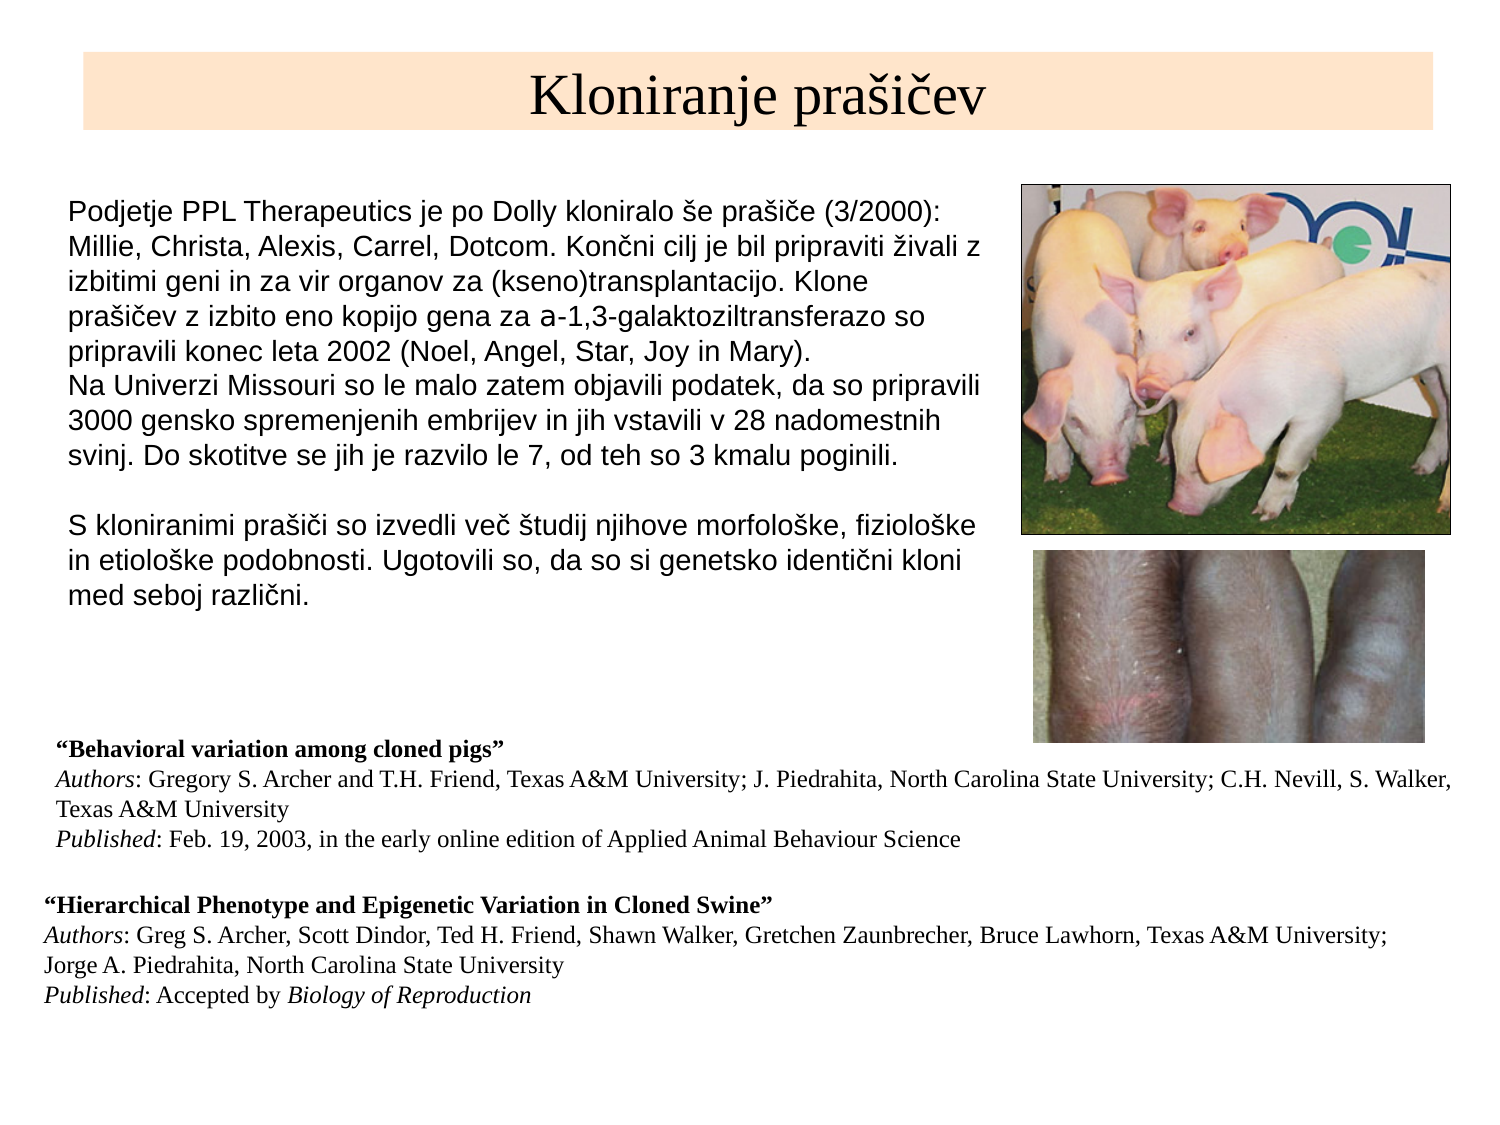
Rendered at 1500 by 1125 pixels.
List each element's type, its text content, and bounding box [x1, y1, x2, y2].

text_box Podjetje PPL Therapeutics je po Dolly kloniralo še prašiče (3/2000): Millie, Christa, Alexis, Carrel, Dotcom. Končni cilj je bil pripraviti živali z izbitimi geni in za vir organov za (kseno)transplantacijo. Klone prašičev z izbito eno kopijo gena za a-1,3-galaktoziltransferazo so pripravili konec leta 2002 (Noel, Angel, Star, Joy in Mary). Na Univerzi Missouri so le malo zatem objavili podatek, da so pripravili 3000 gensko spremenjenih embrijev in jih vstavili v 28 nadomestnih svinj. Do skotitve se jih je razvilo le 7, od teh so 3 kmalu poginili. S kloniranimi prašiči so izvedli več študij njihove morfološke, fiziološke in etiološke podobnosti. Ugotovili so, da so si genetsko identični kloni med seboj različni. [53, 184, 999, 619]
text_box Kloniranje prašičev [83, 51, 1434, 130]
text_box “Behavioral variation among cloned pigs” Authors: Gregory S. Archer and T.H. Friend, Texas A&M University; J. Piedrahita, North Carolina State University; C.H. Nevill, S. Walker, Texas A&M University Published: Feb. 19, 2003, in the early online edition of Applied Animal Behaviour Science [41, 724, 1471, 860]
text_box “Hierarchical Phenotype and Epigenetic Variation in Cloned Swine” Authors: Greg S. Archer, Scott Dindor, Ted H. Friend, Shawn Walker, Gretchen Zaunbrecher, Bruce Lawhorn, Texas A&M University; Jorge A. Piedrahita, North Carolina State University Published: Accepted by Biology of Reproduction [29, 881, 1447, 1017]
picture [1021, 184, 1451, 534]
picture [1033, 550, 1425, 724]
